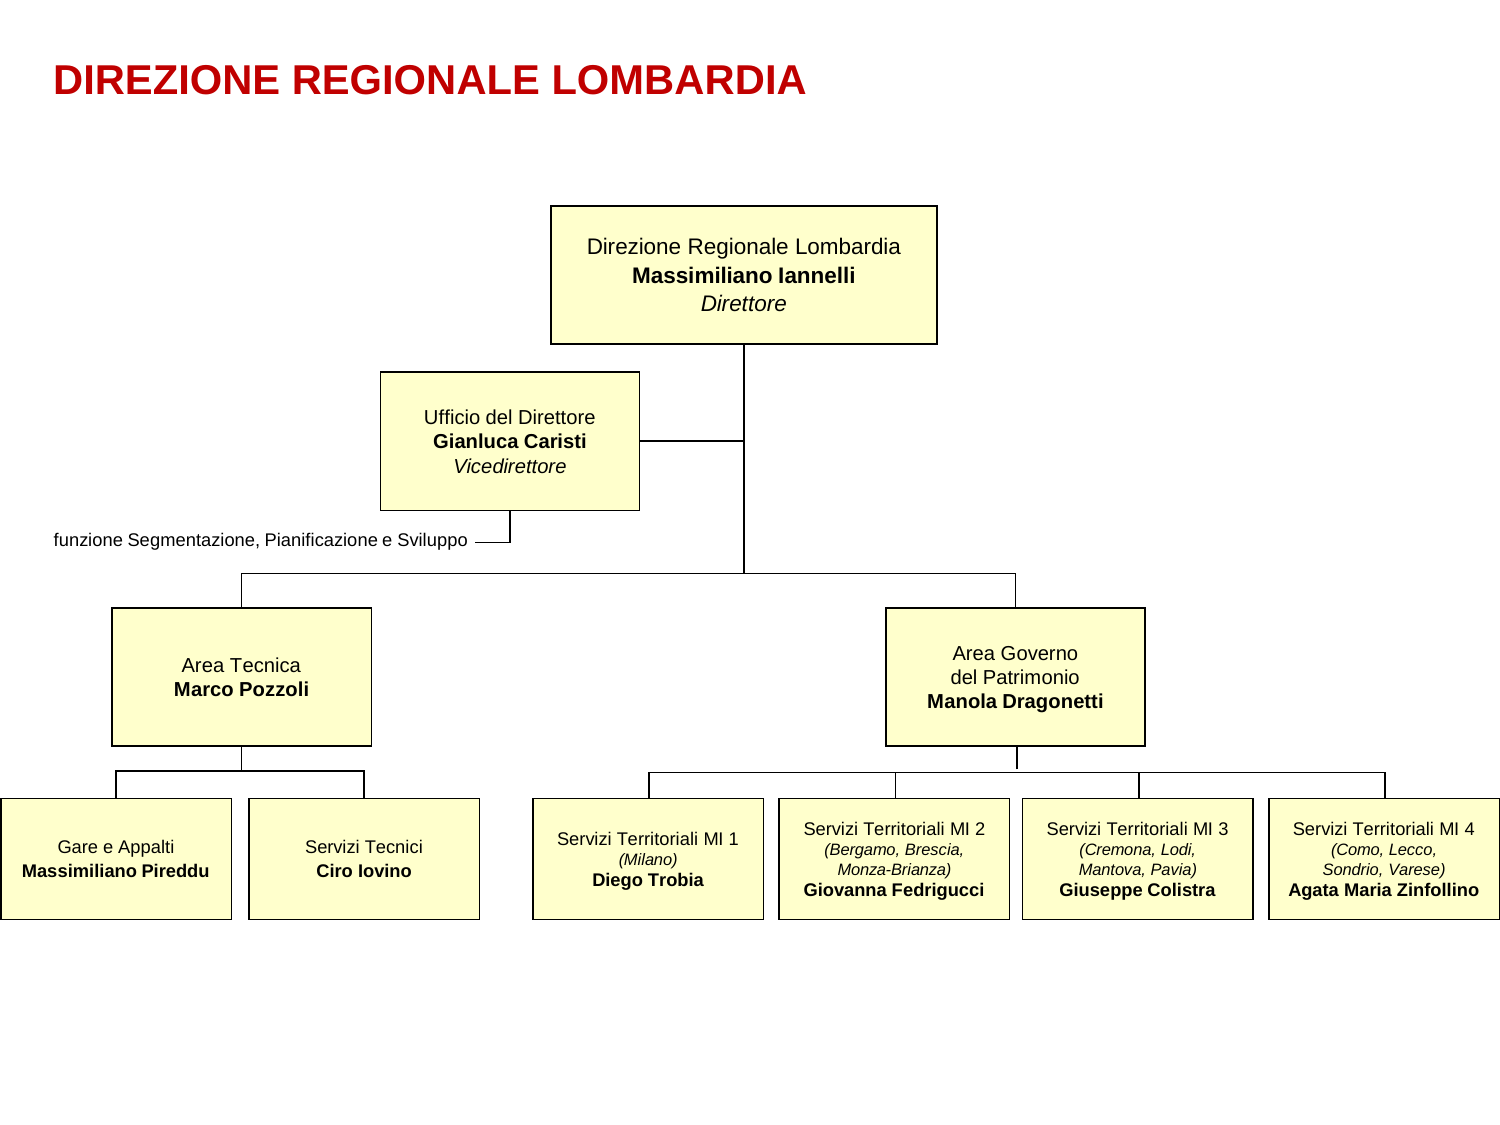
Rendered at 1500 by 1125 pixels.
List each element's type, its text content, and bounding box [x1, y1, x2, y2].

text_box DIREZIONE REGIONALE LOMBARDIA [38, 45, 1500, 128]
picture [0, 204, 1500, 921]
